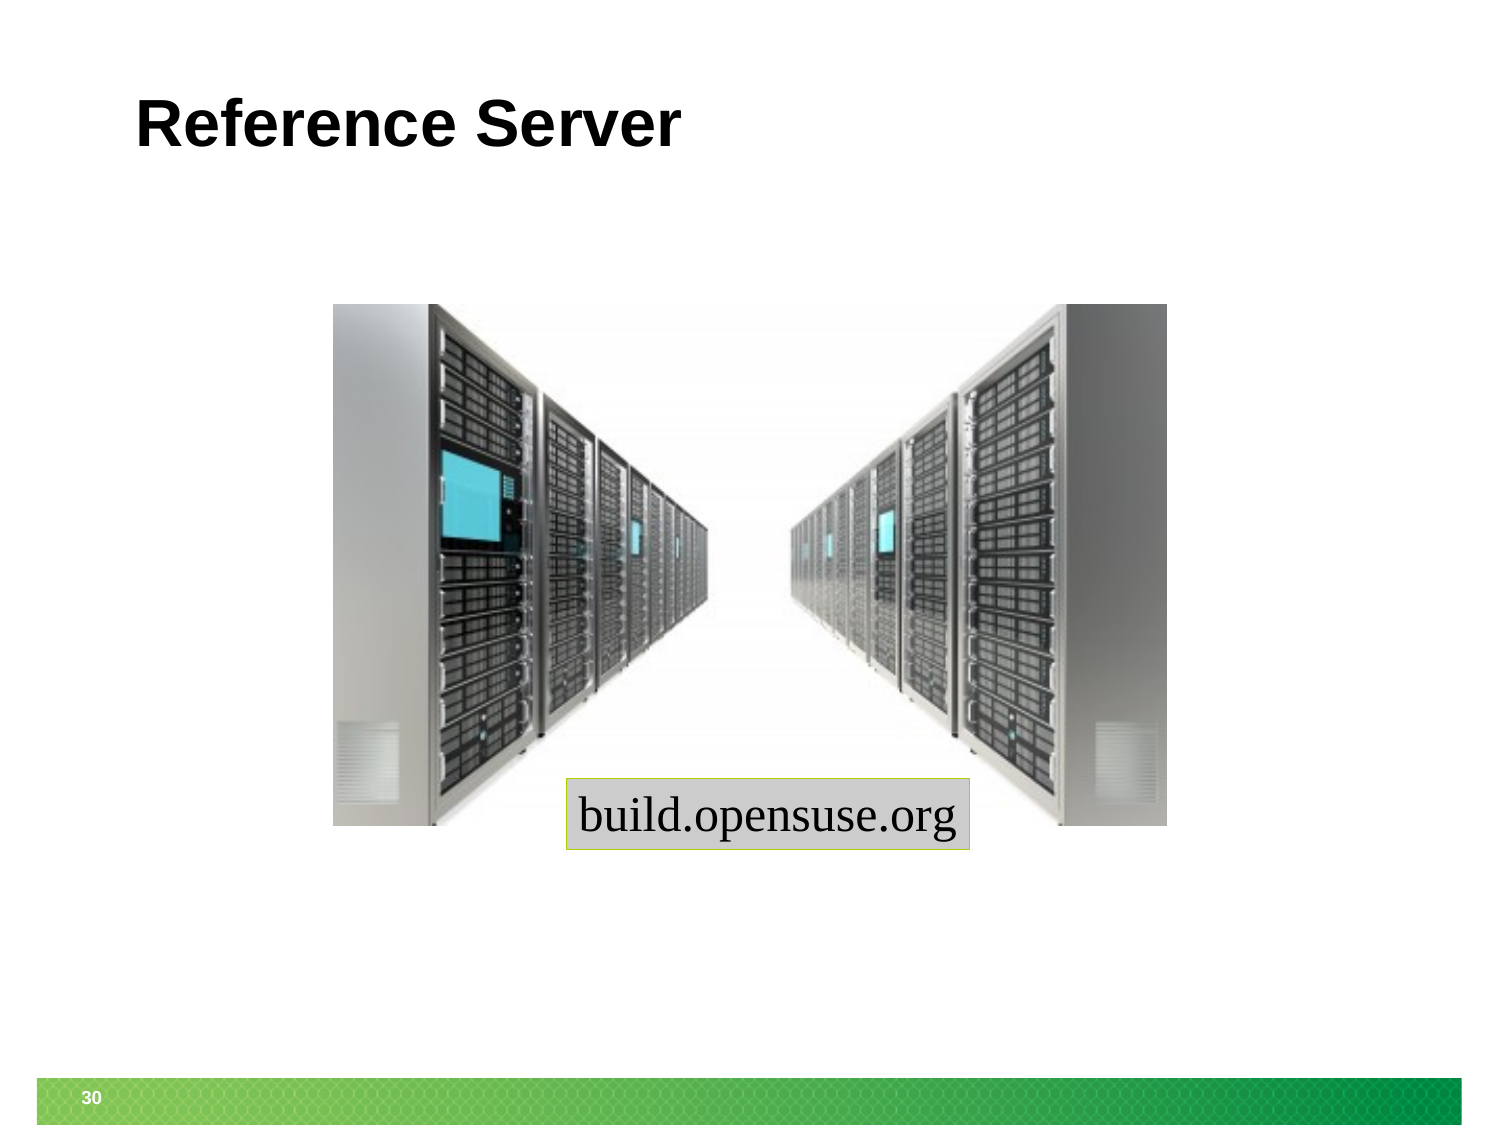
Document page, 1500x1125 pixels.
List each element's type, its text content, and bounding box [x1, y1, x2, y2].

title Reference Server [135, 41, 1372, 204]
picture [333, 304, 1167, 826]
picture [36, 1078, 1462, 1125]
text_box build.opensuse.org [566, 778, 970, 850]
